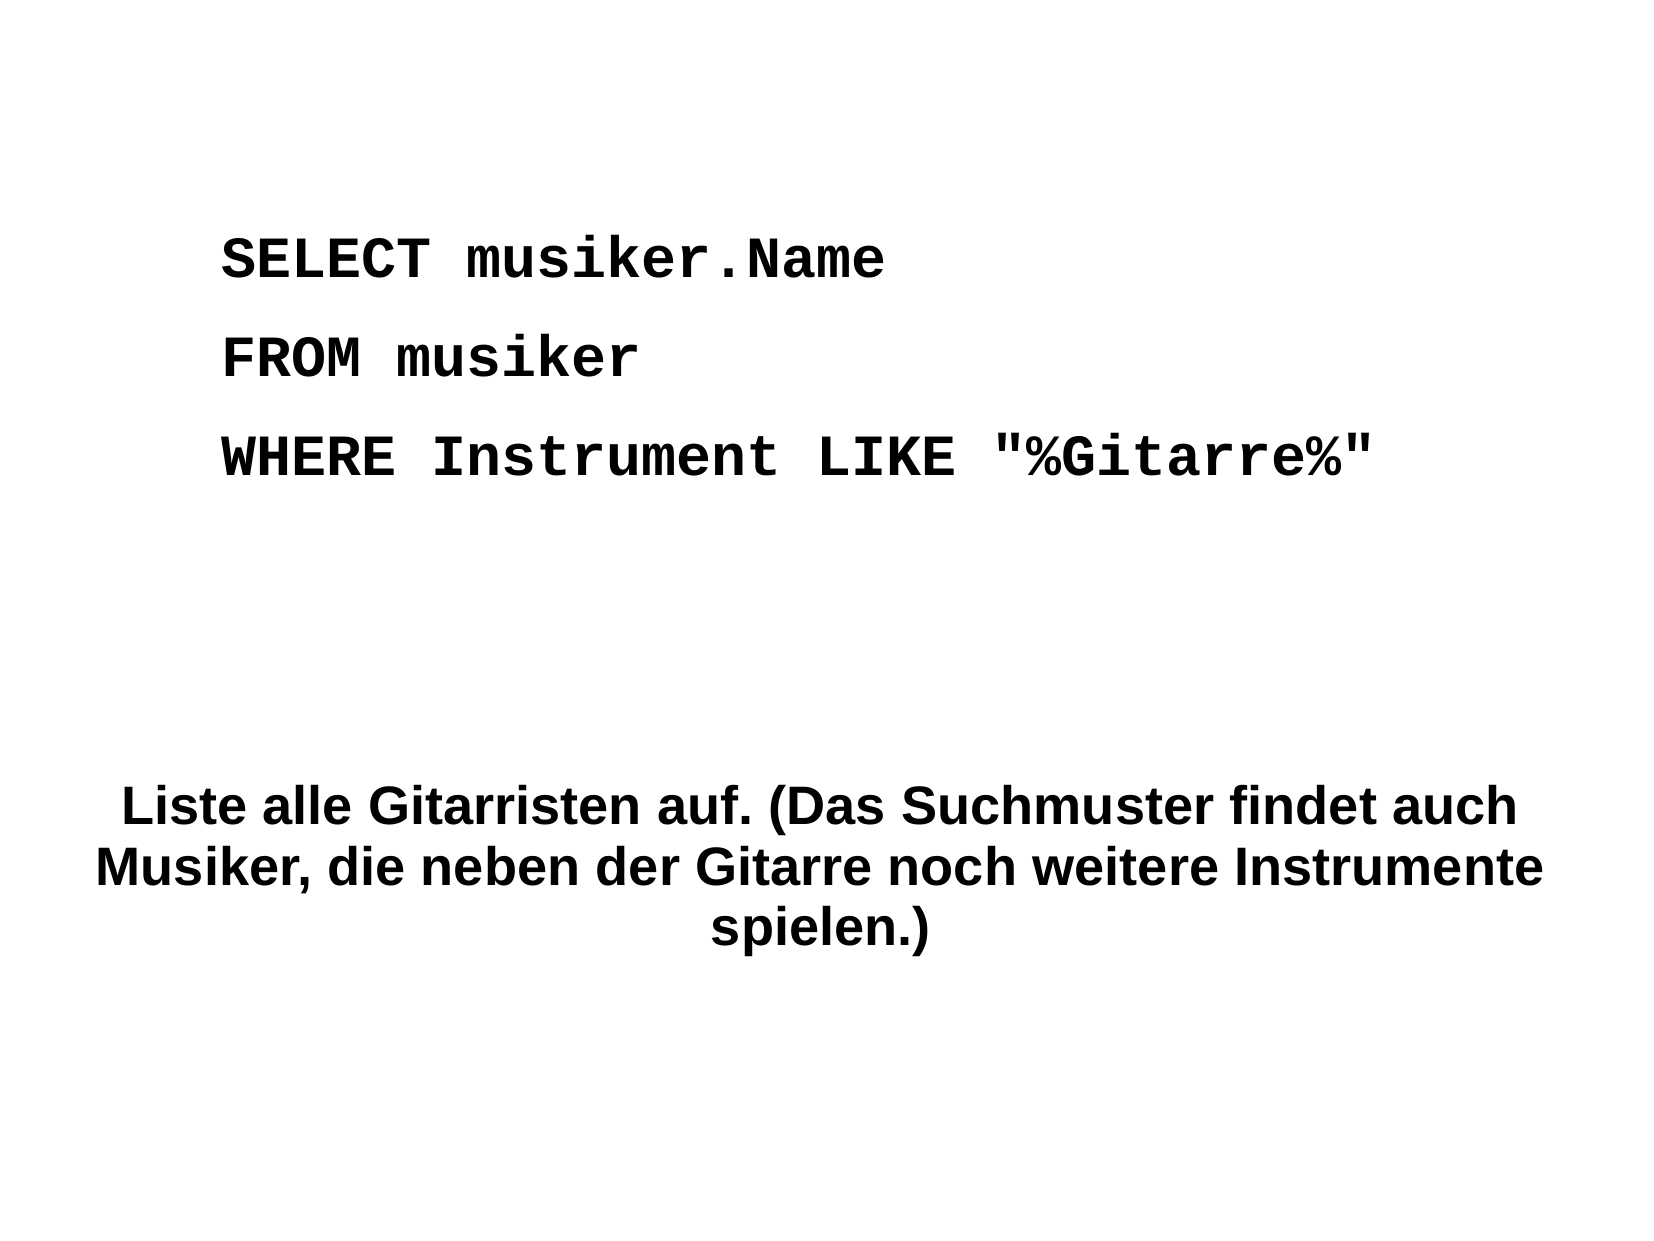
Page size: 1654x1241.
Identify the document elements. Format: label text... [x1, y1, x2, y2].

title Liste alle Gitarristen auf. (Das Suchmuster findet auch Musiker, die neben der Gitarre noch weitere Instrumente spielen.) [76, 773, 1566, 960]
text_box SELECT musiker.Name FROM musiker WHERE Instrument LIKE "%Gitarre%" [206, 188, 1595, 470]
